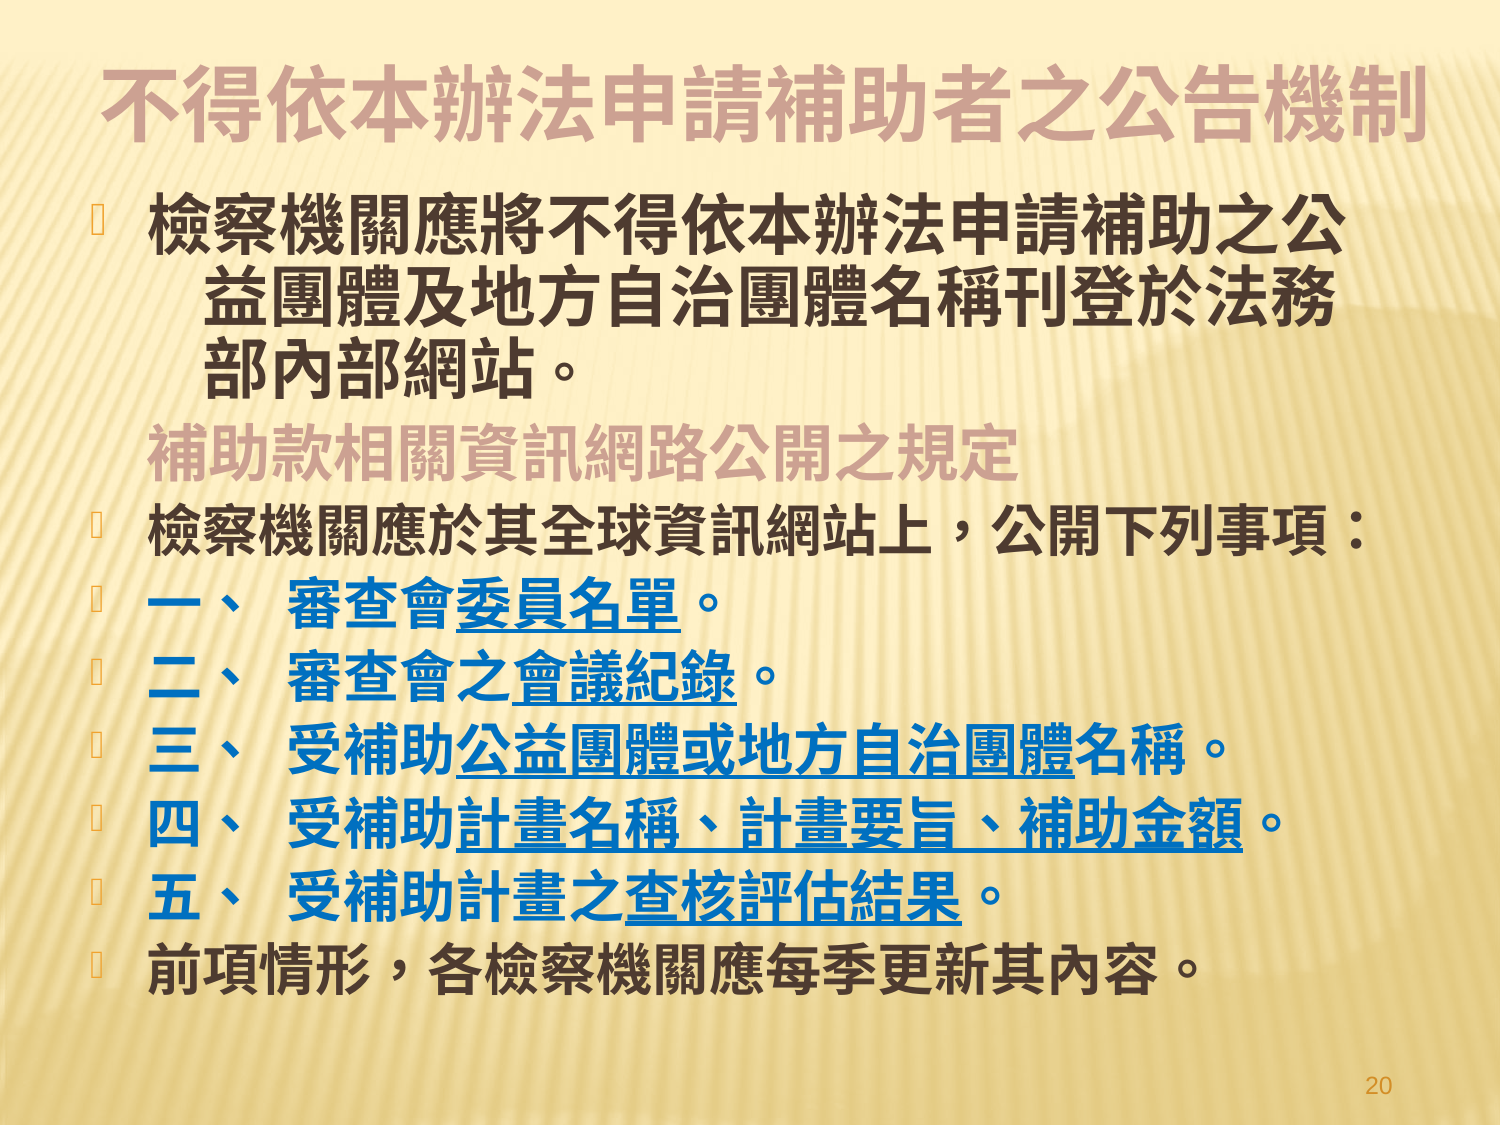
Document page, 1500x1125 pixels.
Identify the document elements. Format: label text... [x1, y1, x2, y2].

text_box 20 [1350, 1061, 1475, 1103]
title 不得依本辦法申請補助者之公告機制 [29, 42, 1500, 161]
list 檢察機關應將不得依本辦法申請補助之公益團體及地方自治團體名稱刊登於法務部內部網站。 補助款相關資訊網路公開之規定 檢察機關應於其全球資訊網站上，公開下列事項： 一、 審查會委員名單。 二、 審查會之會議紀錄。 三、 受補助公益團體或地方自治團體名稱。 四、 受補助計畫名稱、計畫要旨、補助金額。 五、 受補助計畫之查核評估結果。 前項情形，各檢察機關應每季更新其內容。 [75, 184, 1412, 1036]
